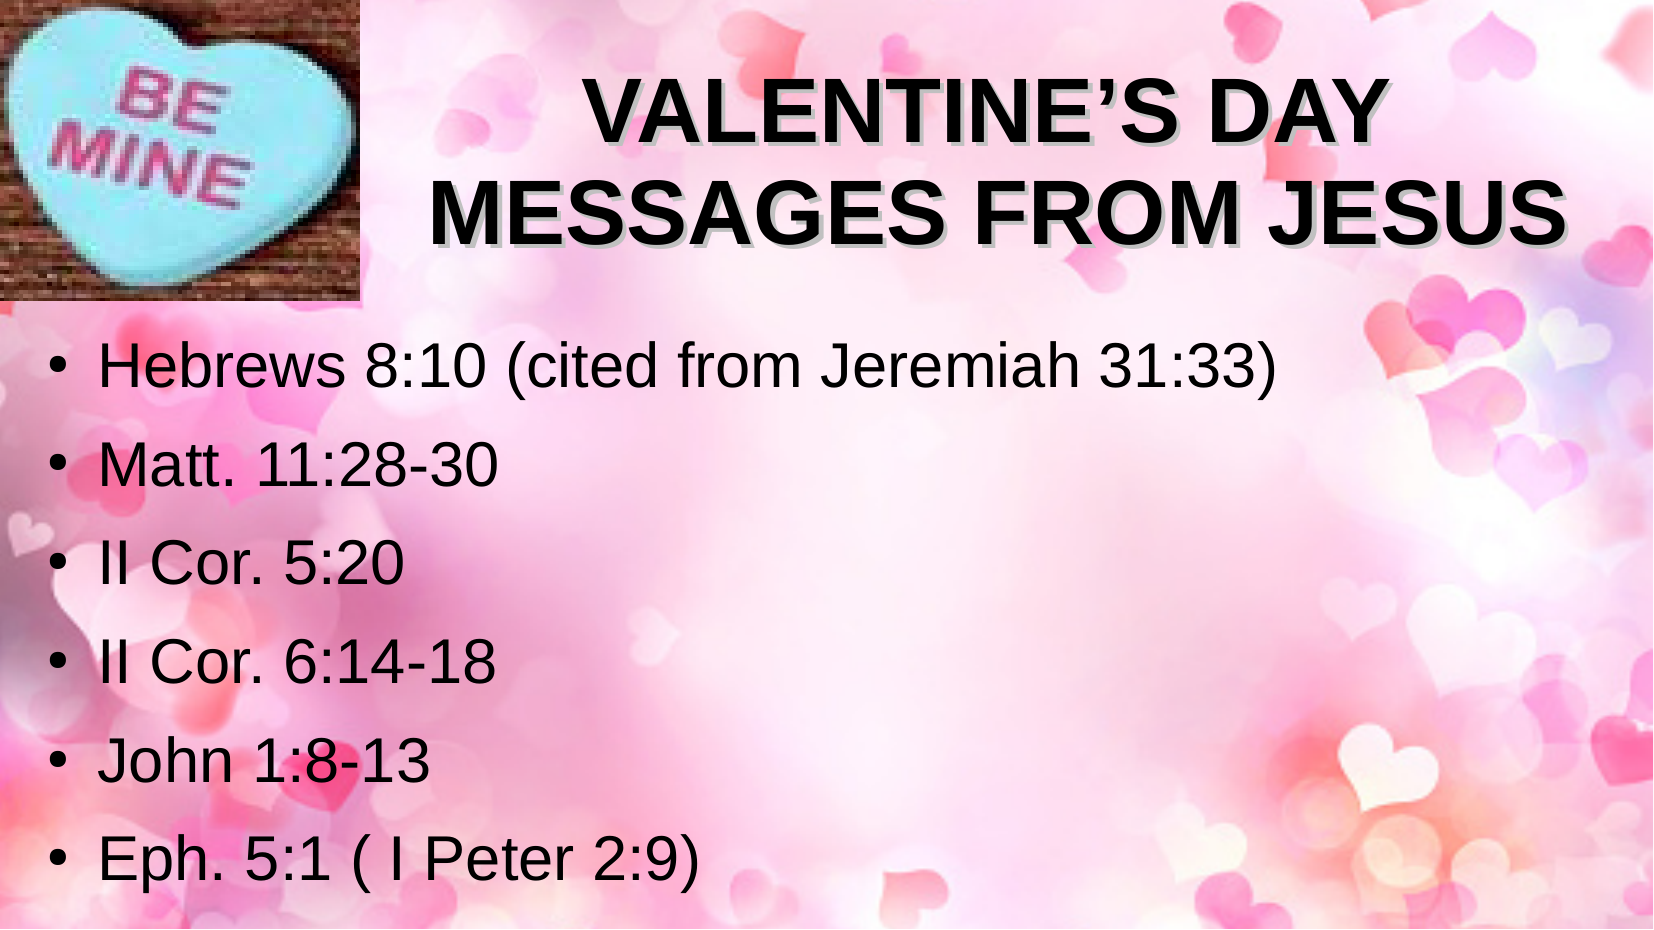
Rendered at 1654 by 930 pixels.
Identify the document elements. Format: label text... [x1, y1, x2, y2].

picture [0, 0, 1654, 929]
title VALENTINE’S DAY MESSAGES FROM JESUS [345, 8, 1653, 316]
list Hebrews 8:10 (cited from Jeremiah 31:33) Matt. 11:28-30 II Cor. 5:20 II Cor. 6:14-18 John 1:8-13 Eph. 5:1 ( I Peter 2:9) [30, 330, 1636, 901]
